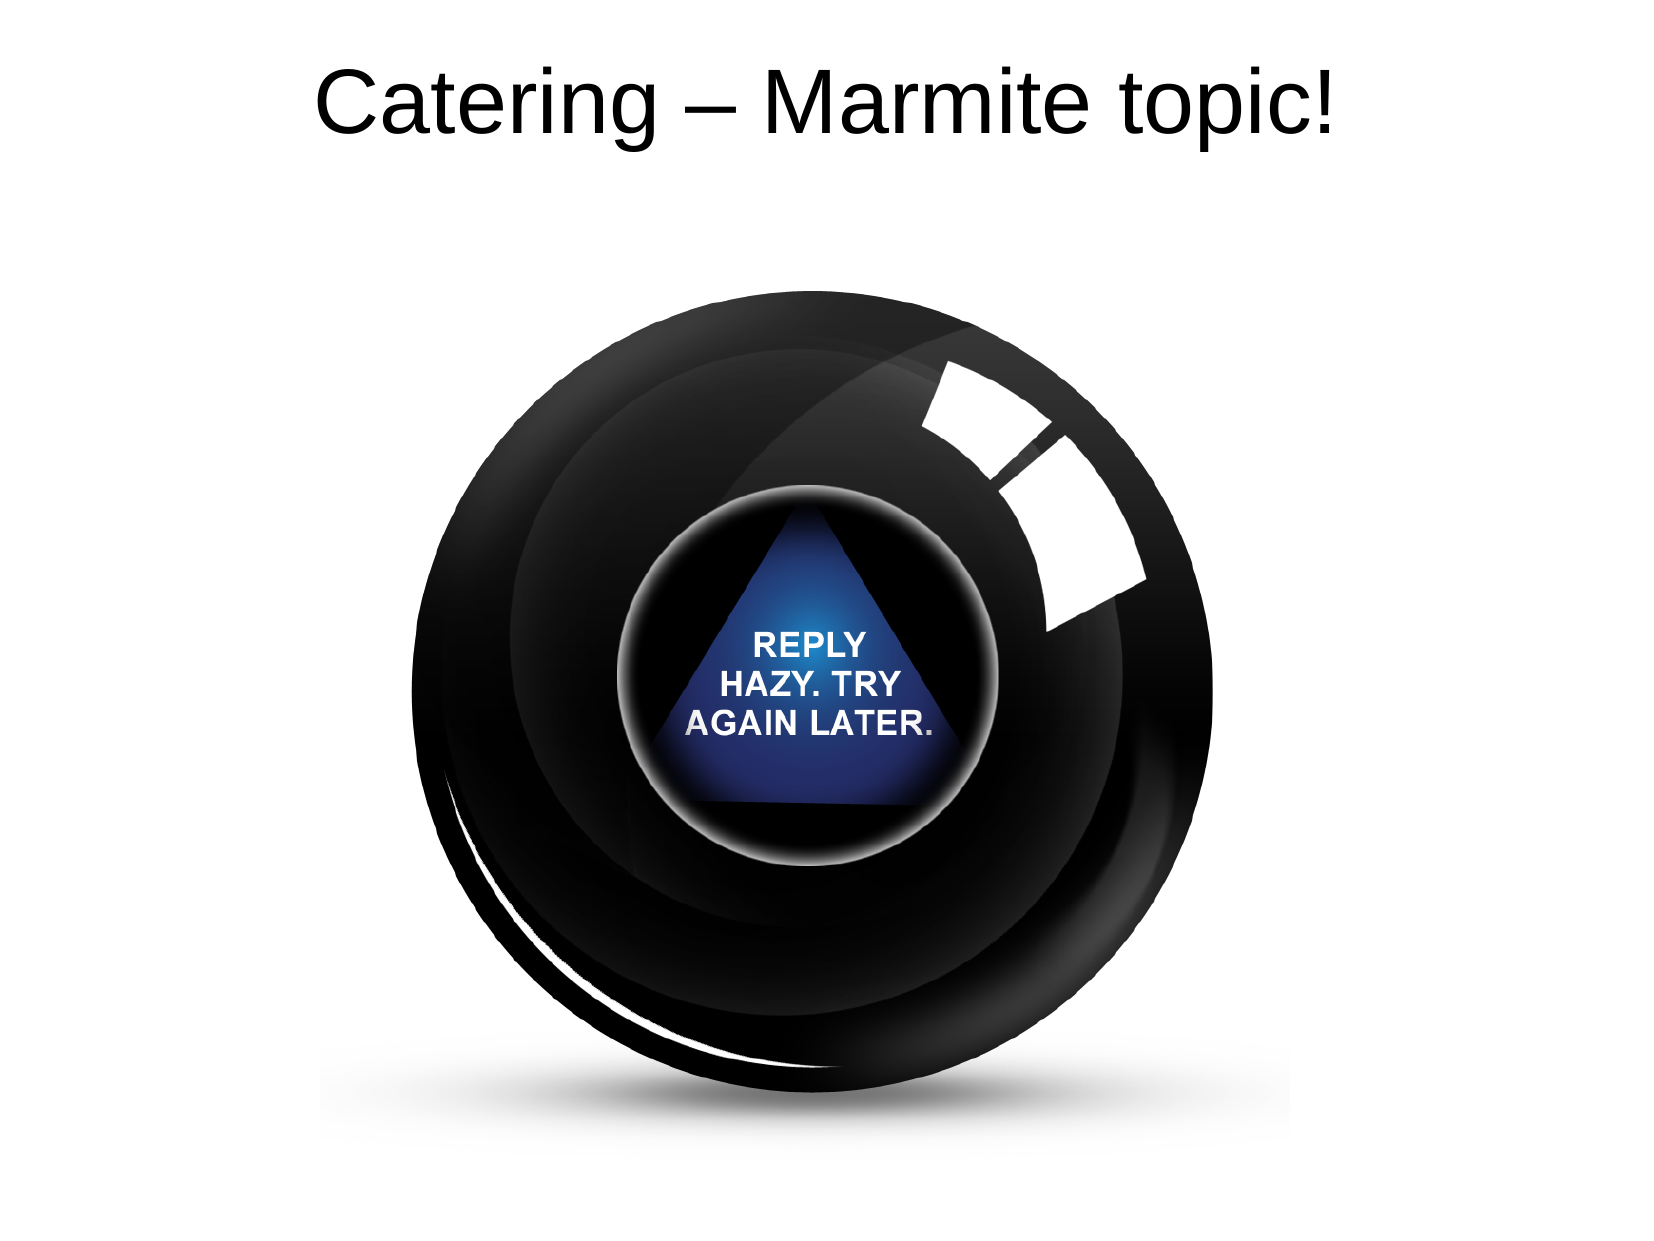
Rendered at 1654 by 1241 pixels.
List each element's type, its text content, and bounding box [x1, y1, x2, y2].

title Catering – Marmite topic! [82, 49, 1571, 257]
picture [320, 225, 1290, 1214]
